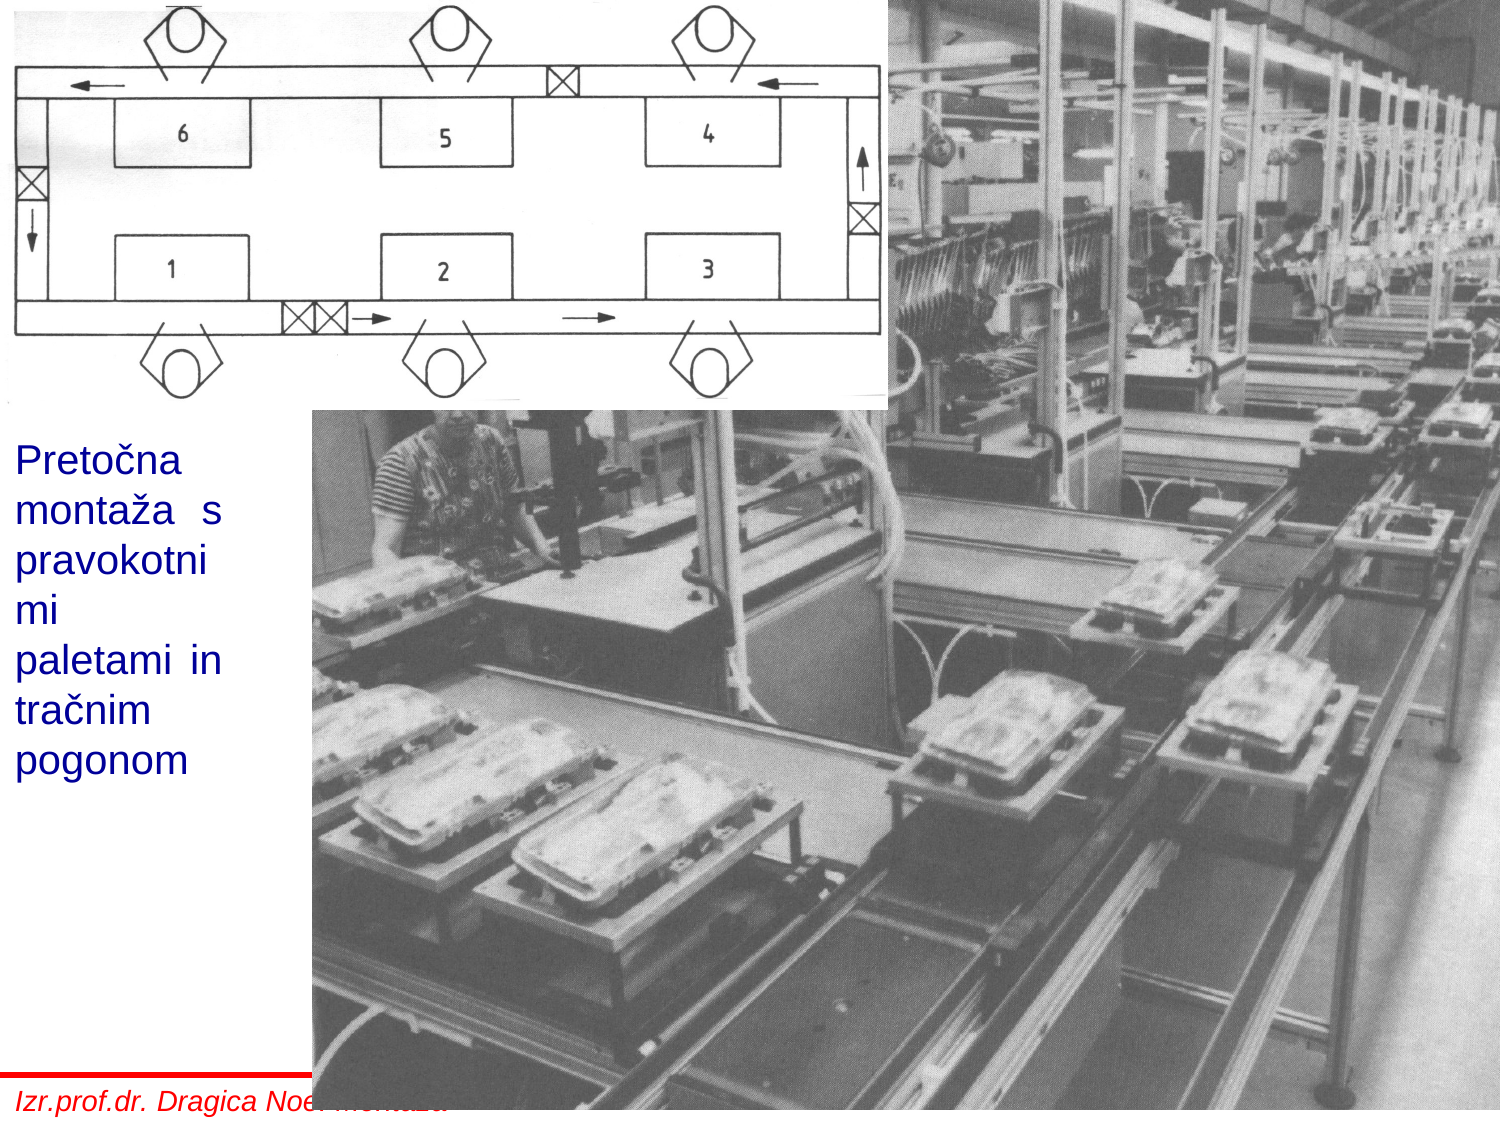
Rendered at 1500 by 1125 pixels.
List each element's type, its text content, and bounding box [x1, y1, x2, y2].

text_box Pretočna montaža s pravokotnimi paletami in tračnim pogonom [0, 425, 238, 791]
picture [0, 0, 1500, 1110]
